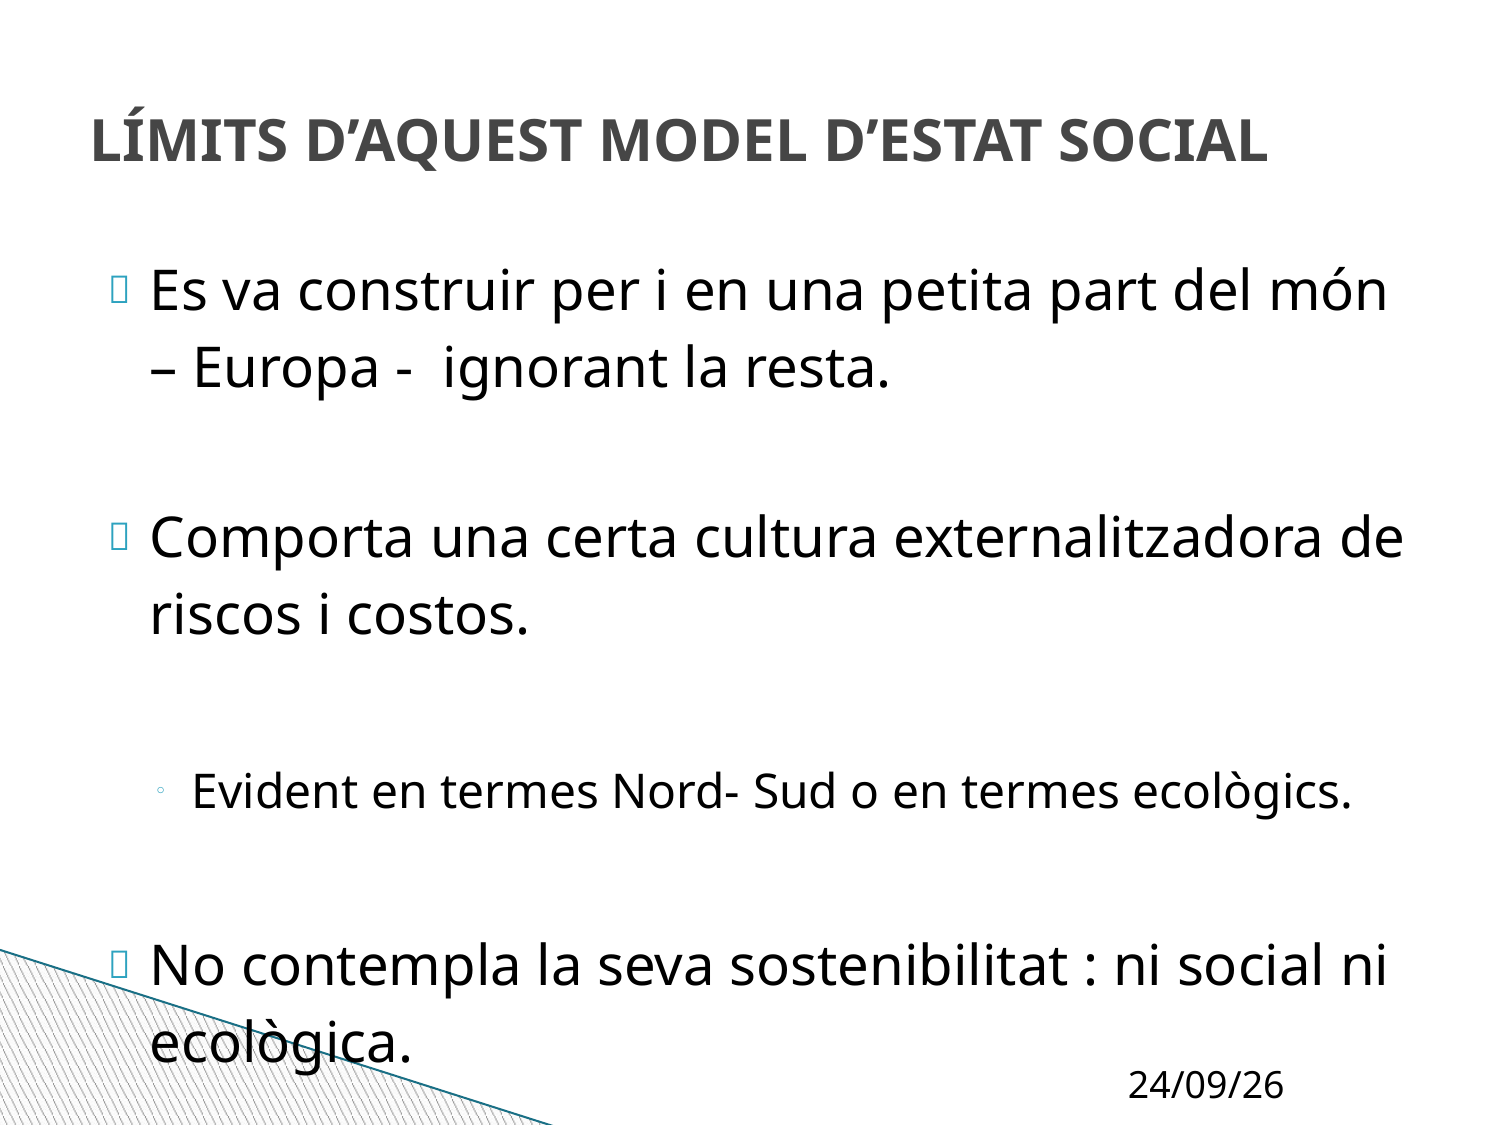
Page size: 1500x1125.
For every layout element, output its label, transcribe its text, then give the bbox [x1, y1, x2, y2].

picture [298, 1047, 315, 1058]
picture [0, 952, 543, 1125]
title LÍMITS D’AQUEST MODEL D’ESTAT SOCIAL [75, 45, 1425, 233]
list Es va construir per i en una petita part del món – Europa - ignorant la resta. Comporta una certa cultura externalitzadora de riscos i costos. Evident en termes Nord- Sud o en termes ecològics. No contempla la seva sostenibilitat : ni social ni ecològica. [75, 243, 1425, 986]
picture [264, 1037, 282, 1058]
